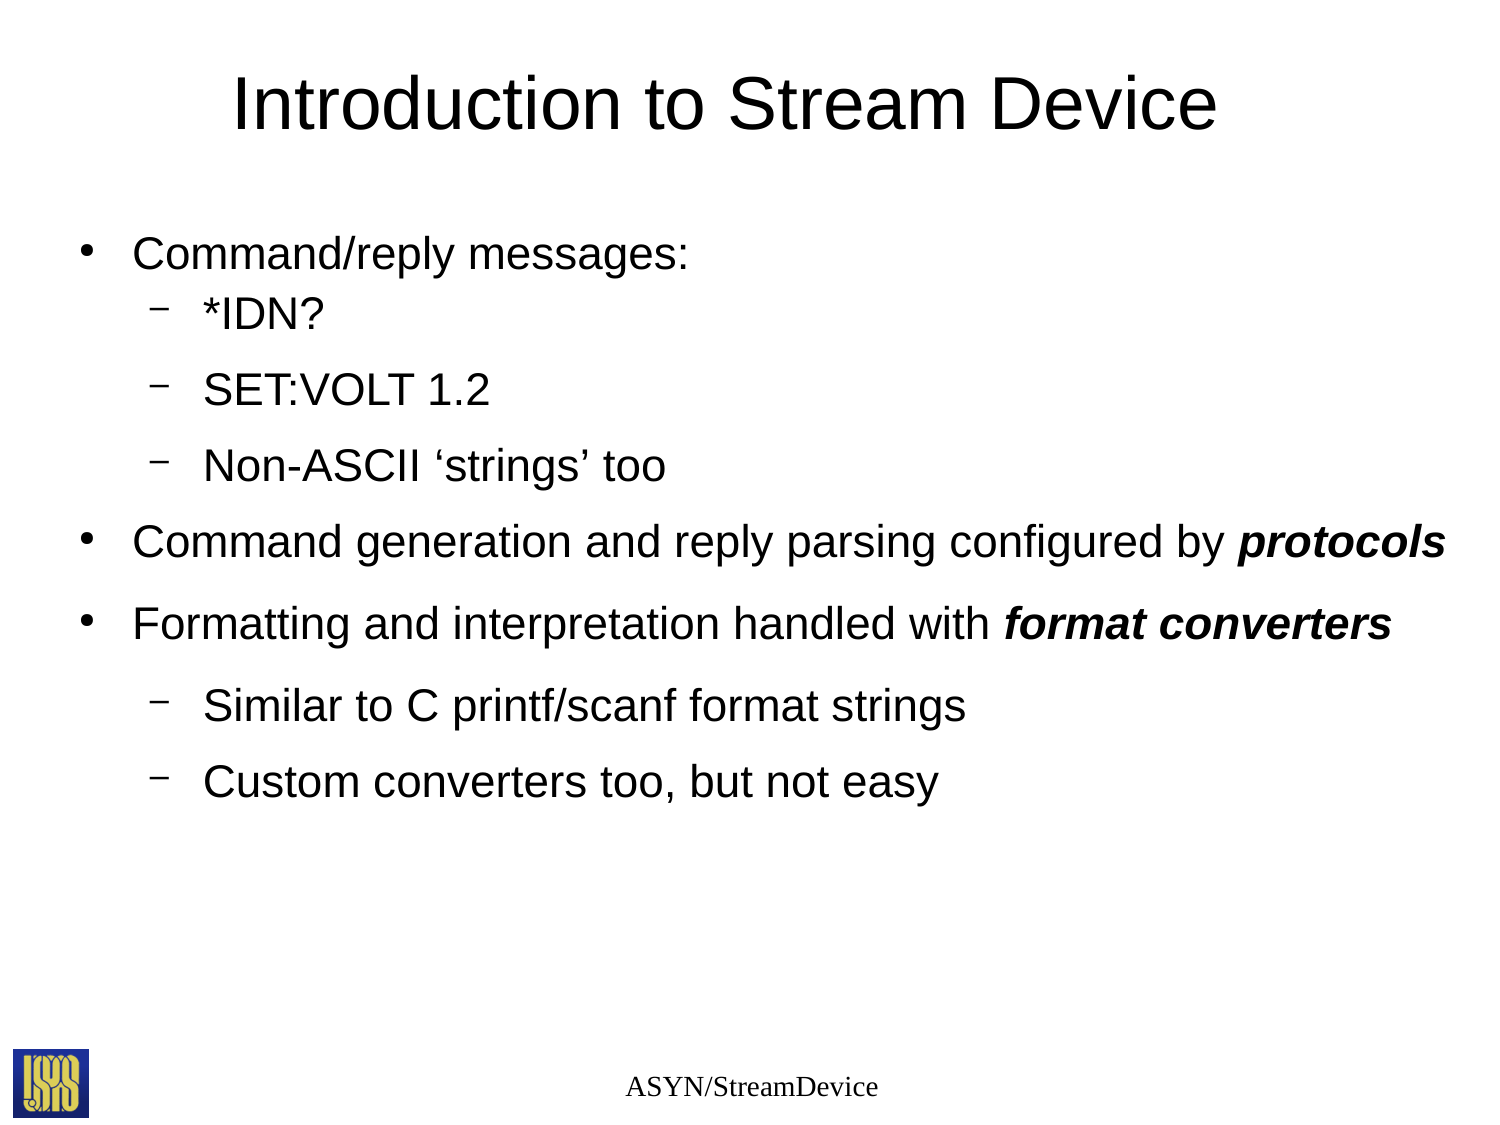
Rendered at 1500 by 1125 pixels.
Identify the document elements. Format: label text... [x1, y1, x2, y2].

picture [13, 1049, 89, 1118]
list Command/reply messages: *IDN? SET:VOLT 1.2 Non-ASCII ‘strings’ too Command generation and reply parsing configured by protocols Formatting and interpretation handled with format converters Similar to C printf/scanf format strings Custom converters too, but not easy [46, 216, 1463, 850]
title Introduction to Stream Device [55, 54, 1361, 152]
